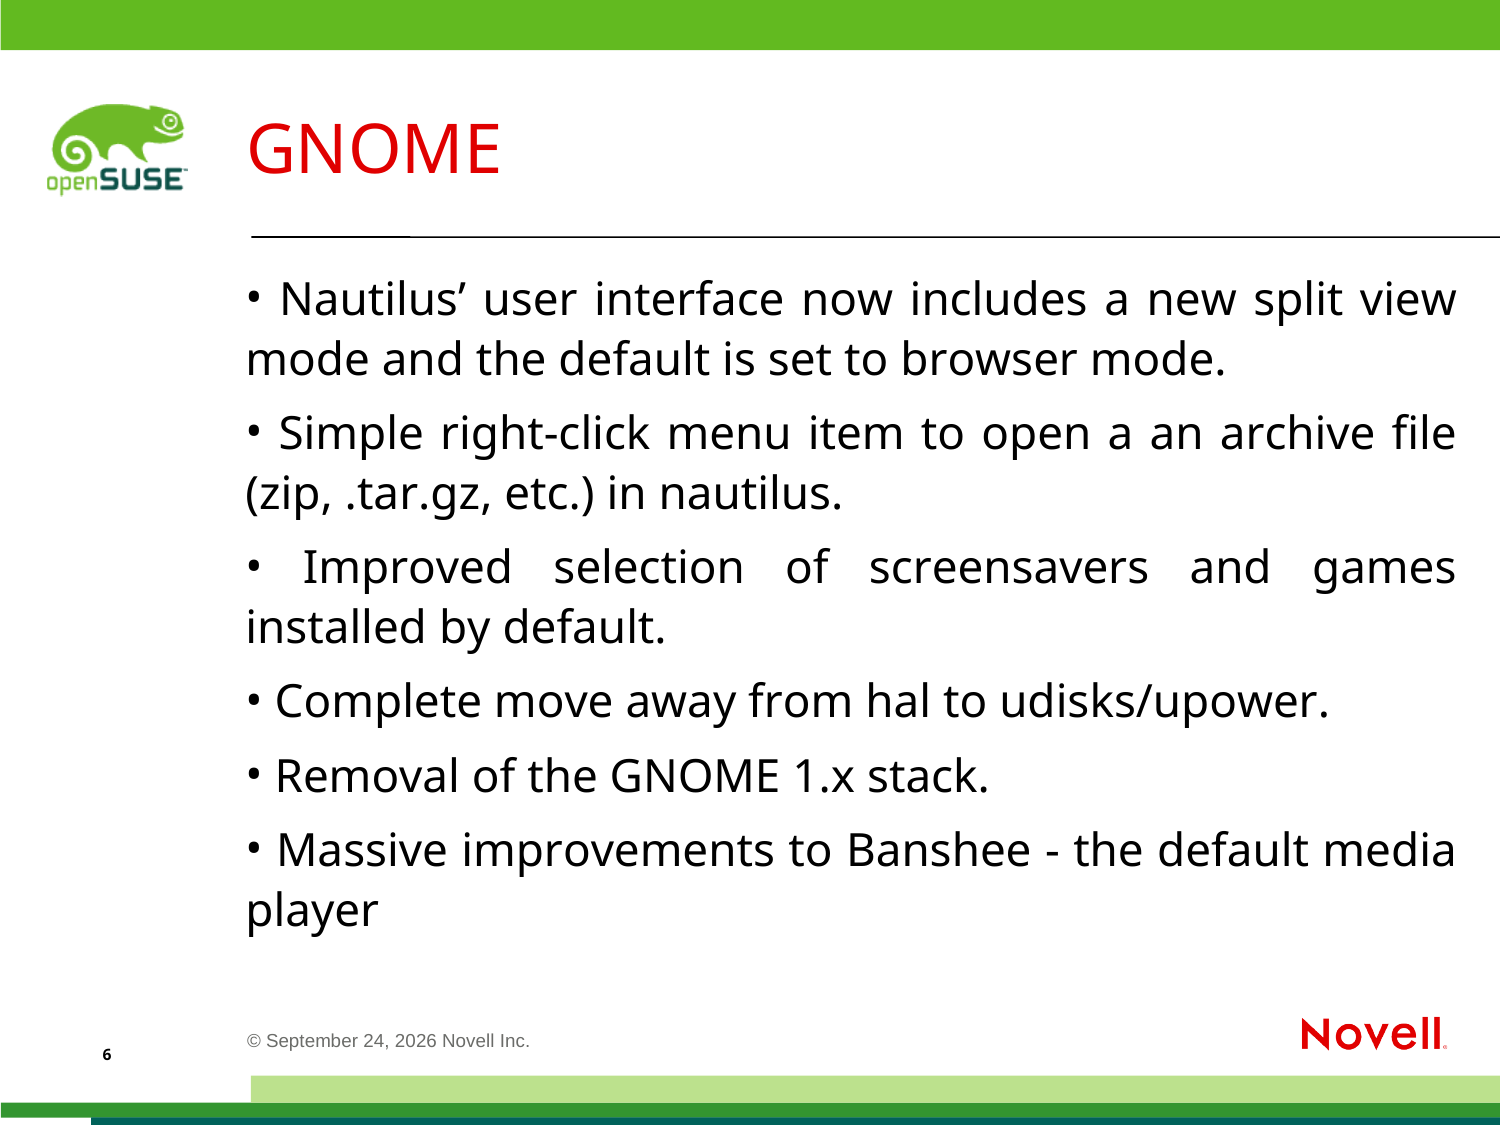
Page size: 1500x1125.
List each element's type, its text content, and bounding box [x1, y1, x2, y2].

title GNOME [246, 109, 1409, 190]
picture [47, 104, 188, 197]
picture [1295, 1011, 1453, 1056]
list Nautilus’ user interface now includes a new split view mode and the default is set to browser mode. Simple right-click menu item to open a an archive file (zip, .tar.gz, etc.) in nautilus. Improved selection of screensavers and games installed by default. Complete move away from hal to udisks/upower. Removal of the GNOME 1.x stack. Massive improvements to Banshee - the default media player [245, 267, 1458, 1010]
